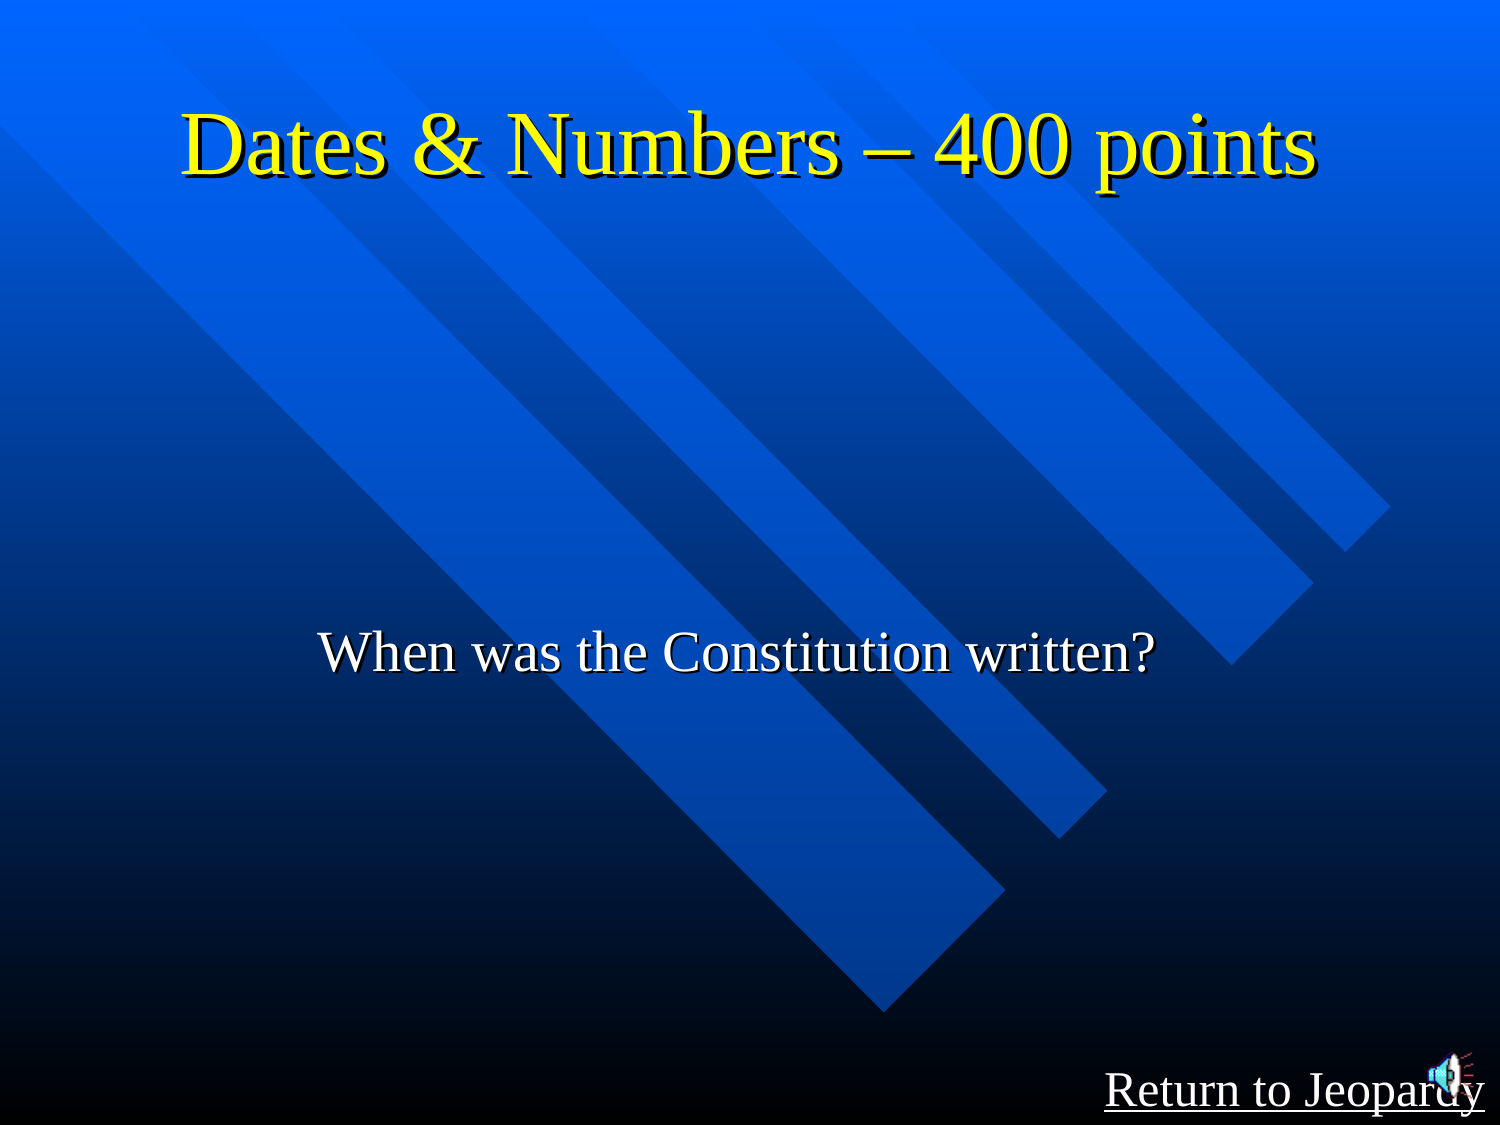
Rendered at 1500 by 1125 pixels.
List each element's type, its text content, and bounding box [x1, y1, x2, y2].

table_header When was the Constitution written? [125, 313, 1350, 983]
text_box Return to Jeopardy [1089, 1048, 1500, 1125]
picture [1426, 1051, 1477, 1102]
title Dates & Numbers – 400 points [112, 37, 1388, 238]
